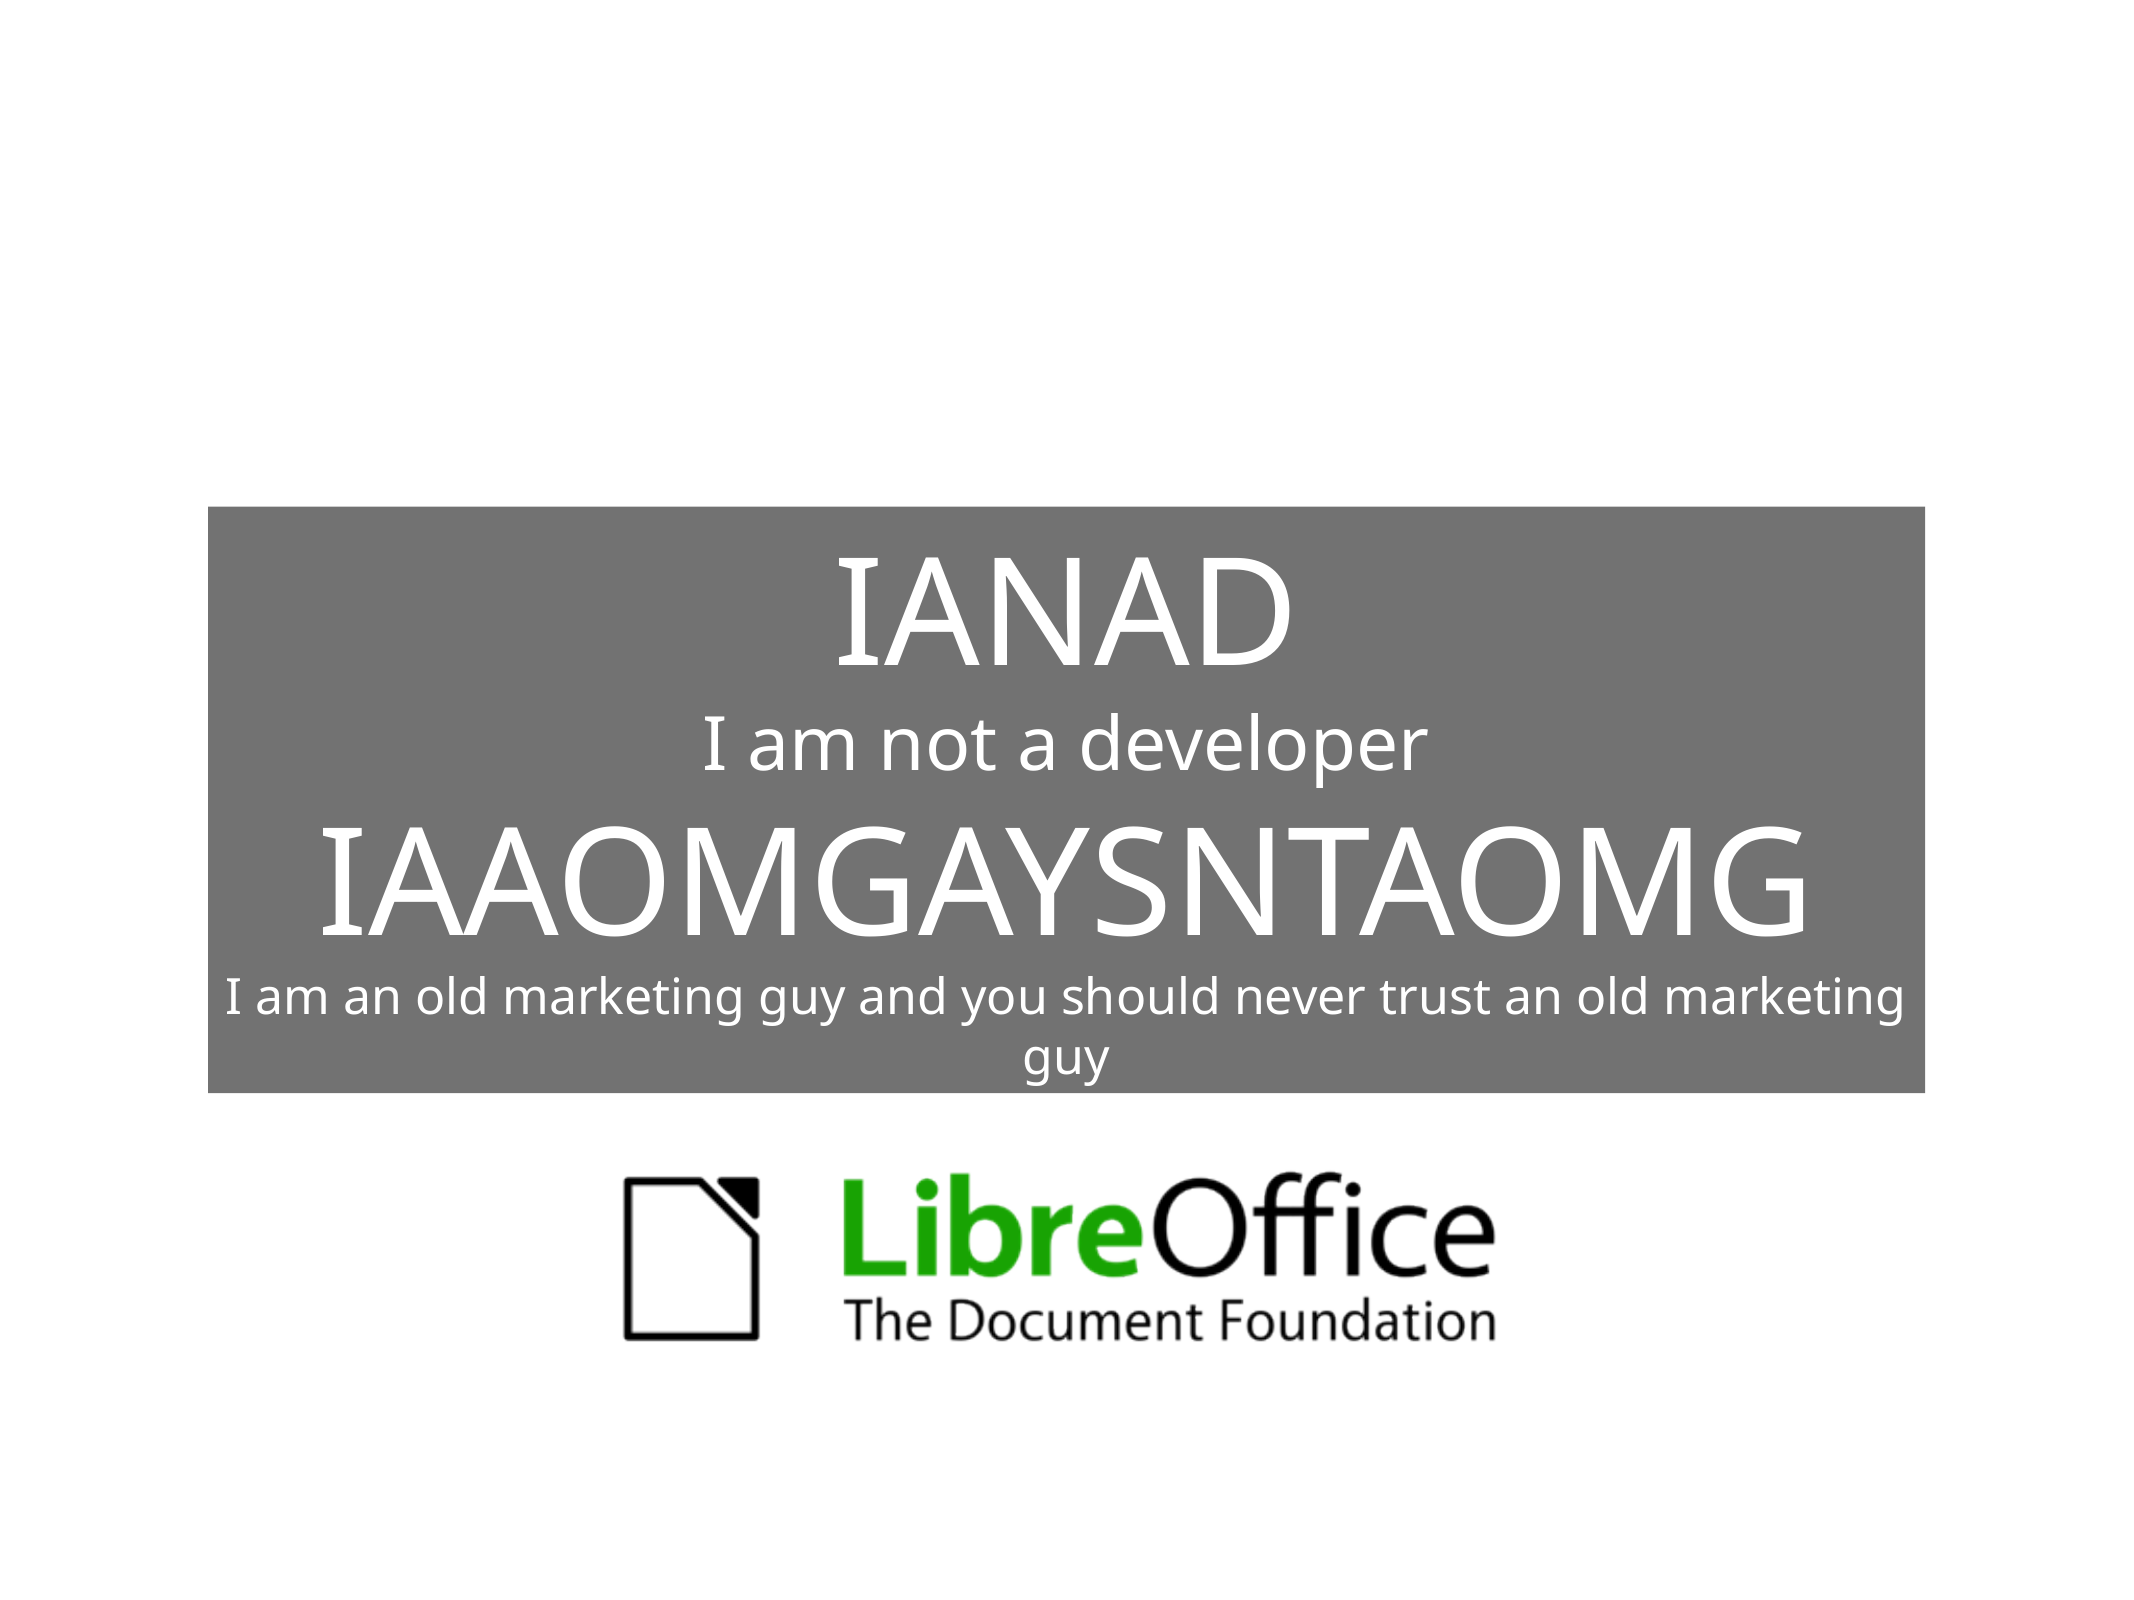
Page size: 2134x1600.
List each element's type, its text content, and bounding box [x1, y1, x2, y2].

title IANAD I am not a developer IAAOMGAYSNTAOMG I am an old marketing guy and you should never trust an old marketing guy [208, 528, 1926, 1071]
picture [571, 1133, 1561, 1386]
